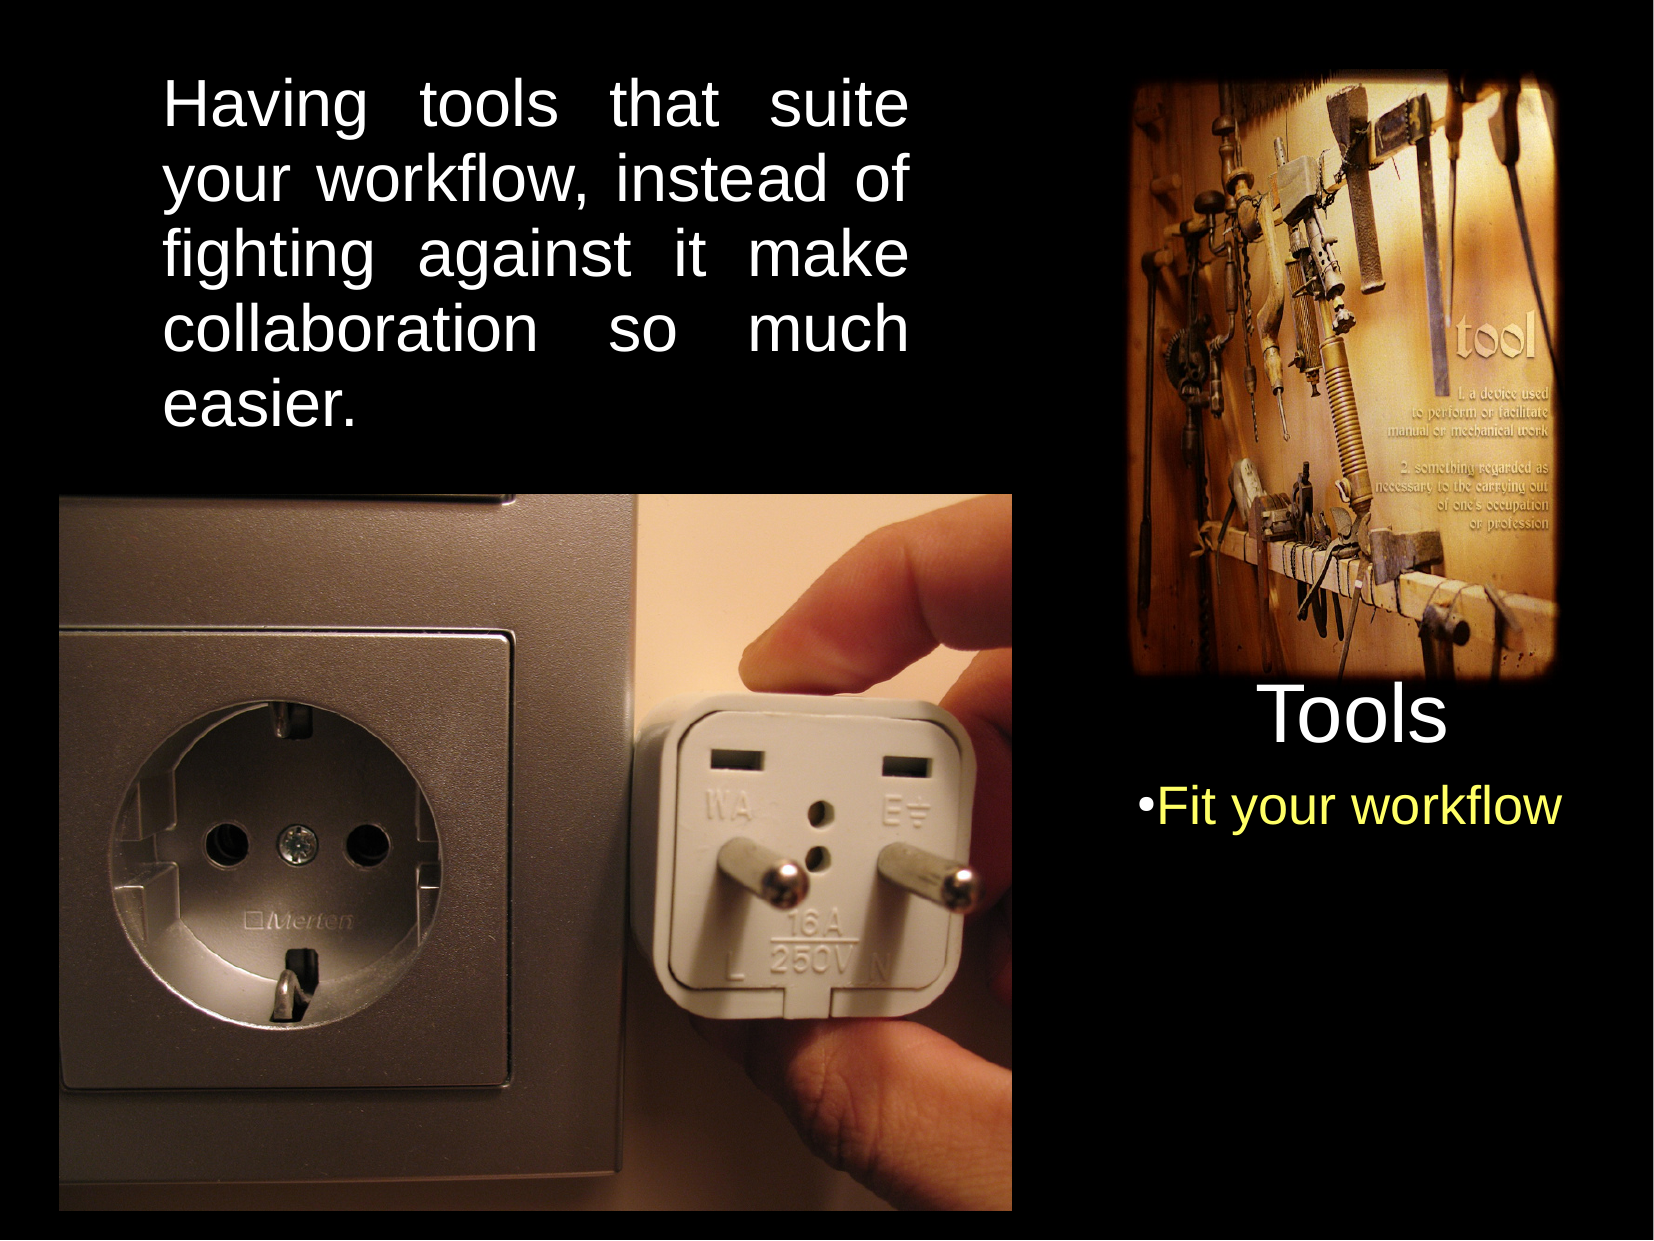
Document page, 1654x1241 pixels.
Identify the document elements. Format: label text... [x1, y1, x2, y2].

text_box Fit your workflow [1122, 767, 1577, 844]
text_box Tools [1240, 659, 1465, 767]
picture [59, 494, 1012, 1211]
picture [1122, 69, 1565, 690]
text_box Having tools that suite your workflow, instead of fighting against it make collaboration so much easier. [147, 59, 975, 448]
